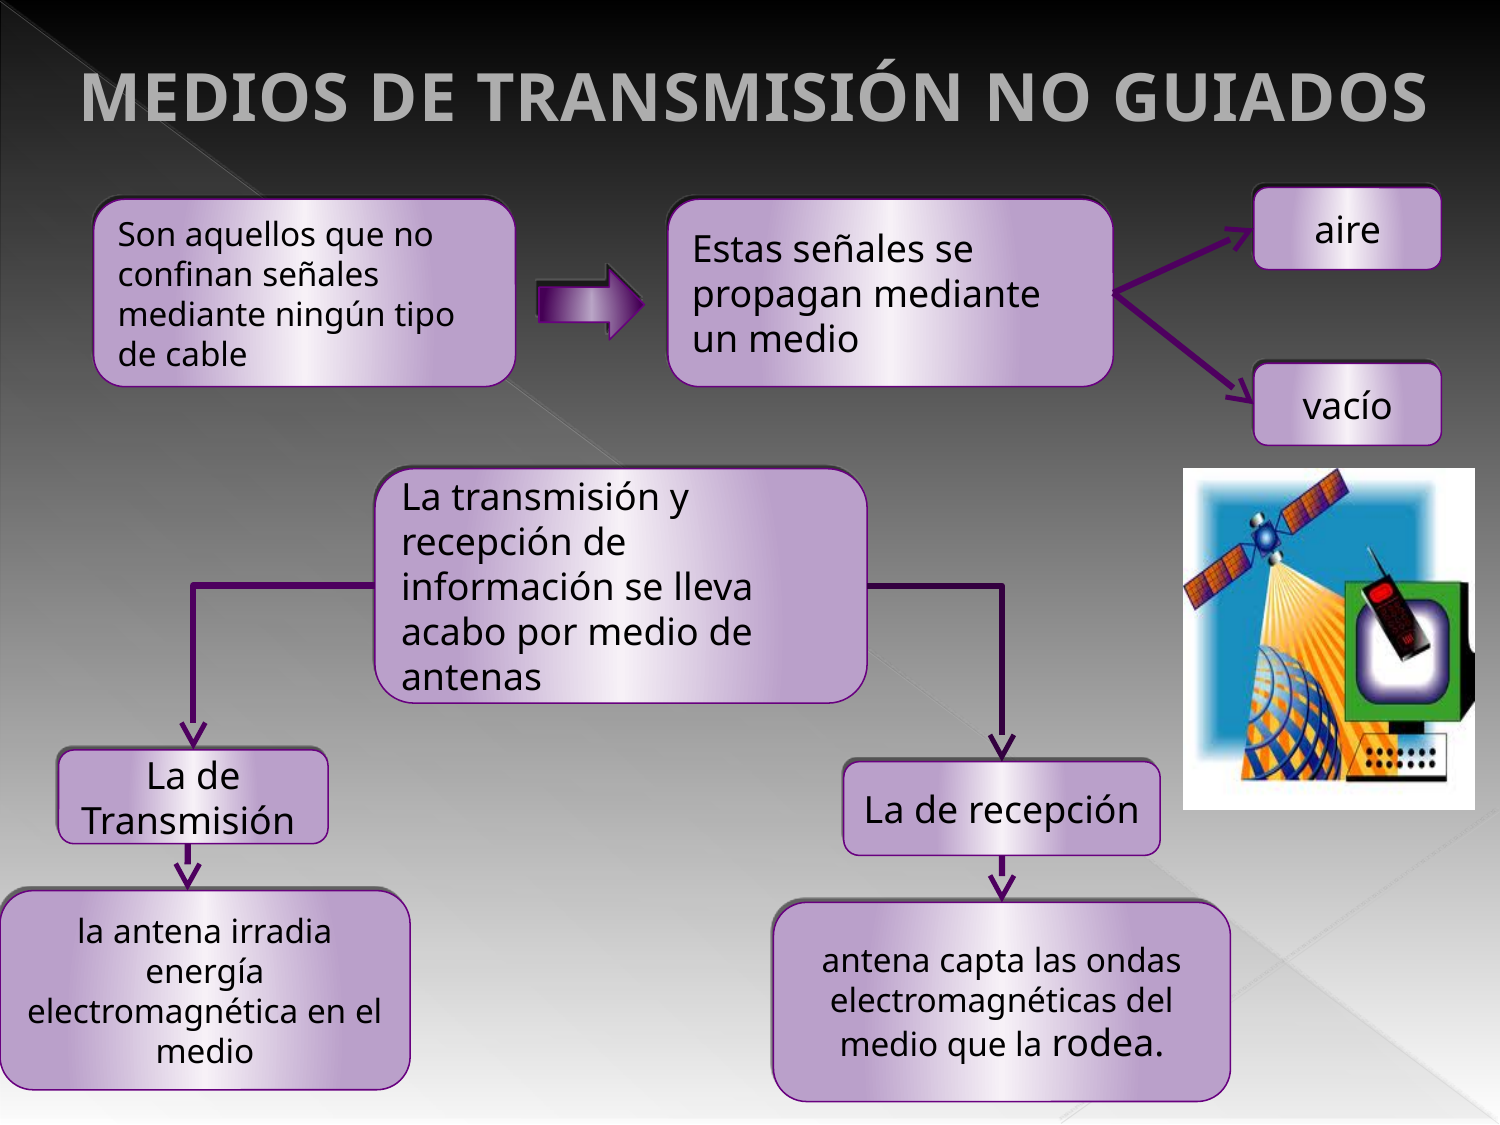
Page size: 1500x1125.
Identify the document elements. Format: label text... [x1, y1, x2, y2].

text_box Estas señales se propagan mediante un medio [667, 199, 1114, 387]
text_box La de Transmisión [58, 749, 329, 844]
text_box La de recepción [843, 761, 1161, 856]
text_box vacío [1253, 363, 1442, 446]
text_box antena capta las ondas electromagnéticas del medio que la rodea. [773, 902, 1231, 1102]
text_box Son aquellos que no confinan señales mediante ningún tipo de cable [93, 199, 516, 387]
text_box [538, 269, 645, 340]
text_box MEDIOS DE TRANSMISIÓN NO GUIADOS [63, 46, 1446, 142]
text_box La transmisión y recepción de información se lleva acabo por medio de antenas [374, 468, 868, 704]
picture [1183, 468, 1475, 810]
text_box aire [1253, 187, 1442, 270]
text_box la antena irradia energía electromagnética en el medio [0, 890, 411, 1090]
